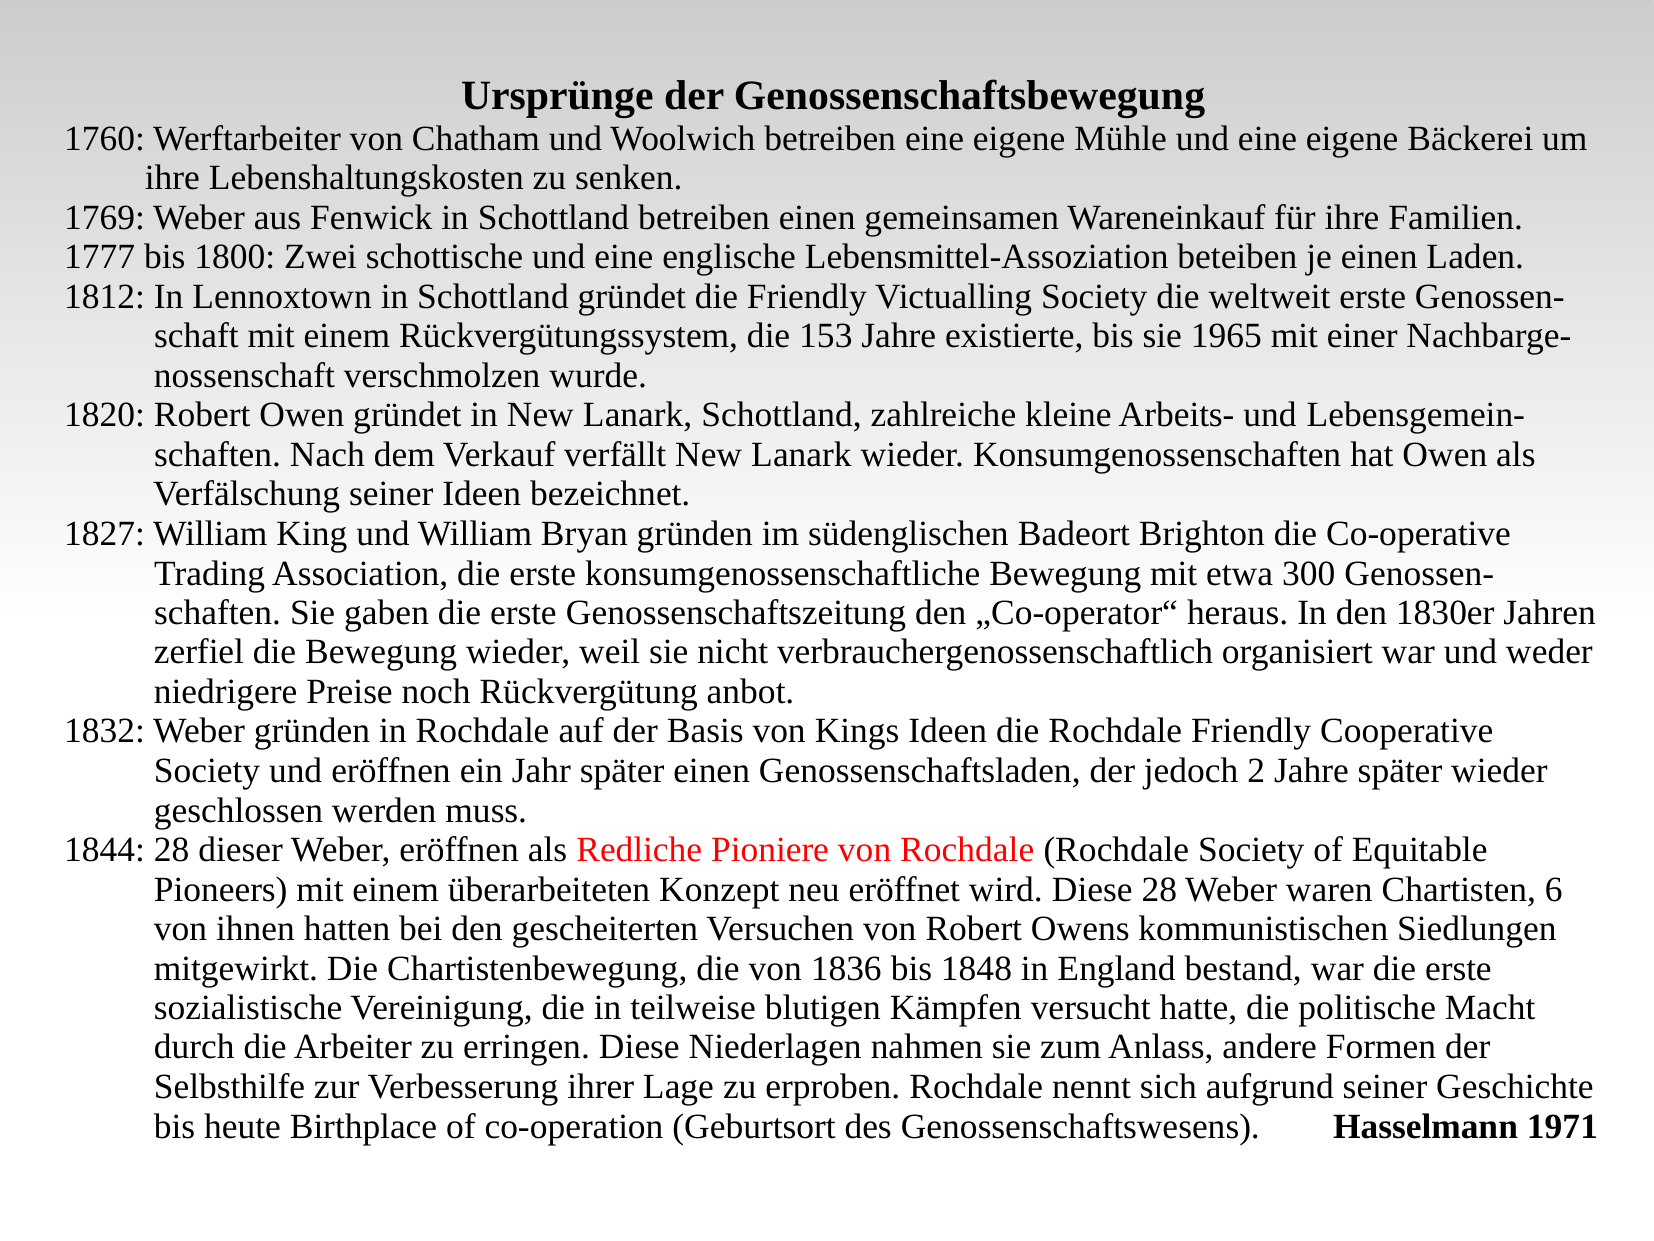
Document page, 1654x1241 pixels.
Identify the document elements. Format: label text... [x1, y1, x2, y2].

text_box Ursprünge der Genossenschaftsbewegung 1760: Werftarbeiter von Chatham und Woolwich betreiben eine eigene Mühle und eine eigene Bäckerei um ihre Lebenshaltungskosten zu senken. 1769: Weber aus Fenwick in Schottland betreiben einen gemeinsamen Wareneinkauf für ihre Familien. 1777 bis 1800: Zwei schottische und eine englische Lebensmittel-Assoziation beteiben je einen Laden. 1812: In Lennoxtown in Schottland gründet die Friendly Victualling Society die weltweit erste Genossen- schaft mit einem Rückvergütungssystem, die 153 Jahre existierte, bis sie 1965 mit einer Nachbarge- nossenschaft verschmolzen wurde. 1820: Robert Owen gründet in New Lanark, Schottland, zahlreiche kleine Arbeits- und Lebensgemein- schaften. Nach dem Verkauf verfällt New Lanark wieder. Konsumgenossenschaften hat Owen als Verfälschung seiner Ideen bezeichnet. 1827: William King und William Bryan gründen im südenglischen Badeort Brighton die Co-operative Trading Association, die erste konsumgenossenschaftliche Bewegung mit etwa 300 Genossen- schaften. Sie gaben die erste Genossenschaftszeitung den „Co-operator“ heraus. In den 1830er Jahren zerfiel die Bewegung wieder, weil sie nicht verbrauchergenossenschaftlich organisiert war und weder niedrigere Preise noch Rückvergütung anbot. 1832: Weber gründen in Rochdale auf der Basis von Kings Ideen die Rochdale Friendly Cooperative Society und eröffnen ein Jahr später einen Genossenschaftsladen, der jedoch 2 Jahre später wieder geschlossen werden muss. 1844: 28 dieser Weber, eröffnen als Redliche Pioniere von Rochdale (Rochdale Society of Equitable Pioneers) mit einem überarbeiteten Konzept neu eröffnet wird. Diese 28 Weber waren Chartisten, 6 von ihnen hatten bei den gescheiterten Versuchen von Robert Owens kommunistischen Siedlungen mitgewirkt. Die Chartistenbewegung, die von 1836 bis 1848 in England bestand, war die erste sozialistische Vereinigung, die in teilweise blutigen Kämpfen versucht hatte, die politische Macht durch die Arbeiter zu erringen. Diese Niederlagen nahmen sie zum Anlass, andere Formen der Selbsthilfe zur Verbesserung ihrer Lage zu erproben. Rochdale nennt sich aufgrund seiner Geschichte bis heute Birthplace of co-operation (Geburtsort des Genossenschaftswesens). Hasselmann 1971 [49, 64, 1619, 1154]
